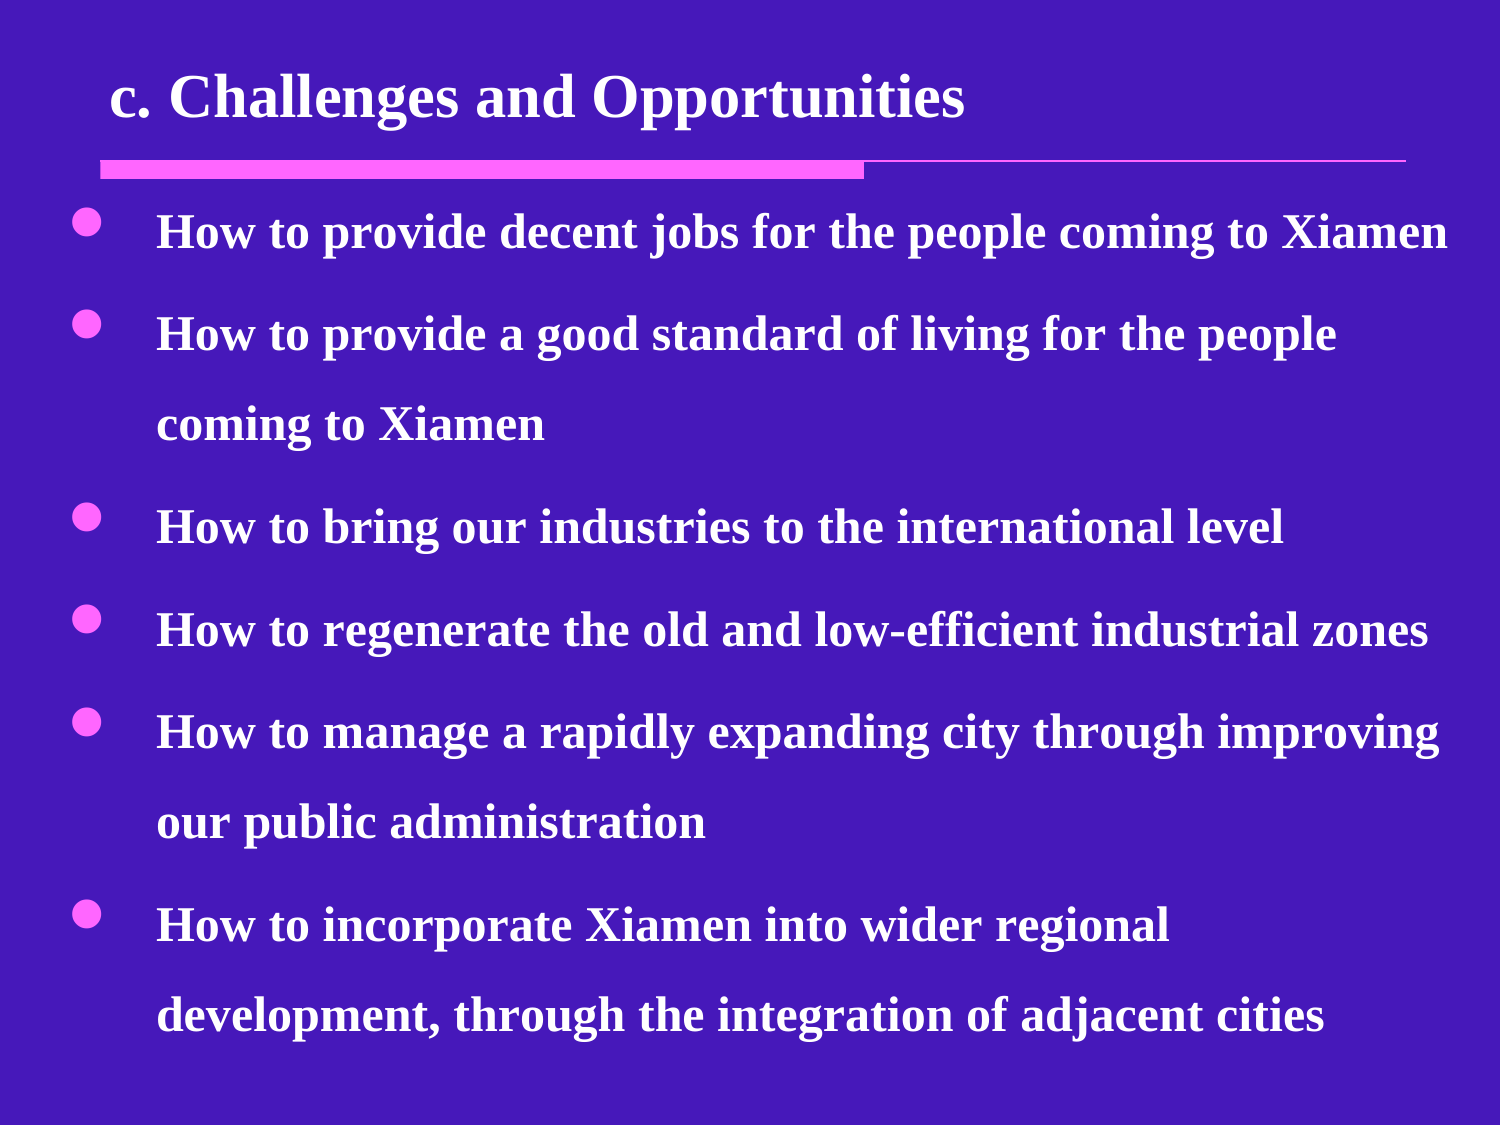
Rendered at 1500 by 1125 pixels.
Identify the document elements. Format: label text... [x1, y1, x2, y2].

title c. Challenges and Opportunities [94, 49, 1407, 138]
list How to provide decent jobs for the people coming to Xiamen How to provide a good standard of living for the people coming to Xiamen How to bring our industries to the international level How to regenerate the old and low-efficient industrial zones How to manage a rapidly expanding city through improving our public administration How to incorporate Xiamen into wider regional development, through the integration of adjacent cities [53, 160, 1465, 1090]
